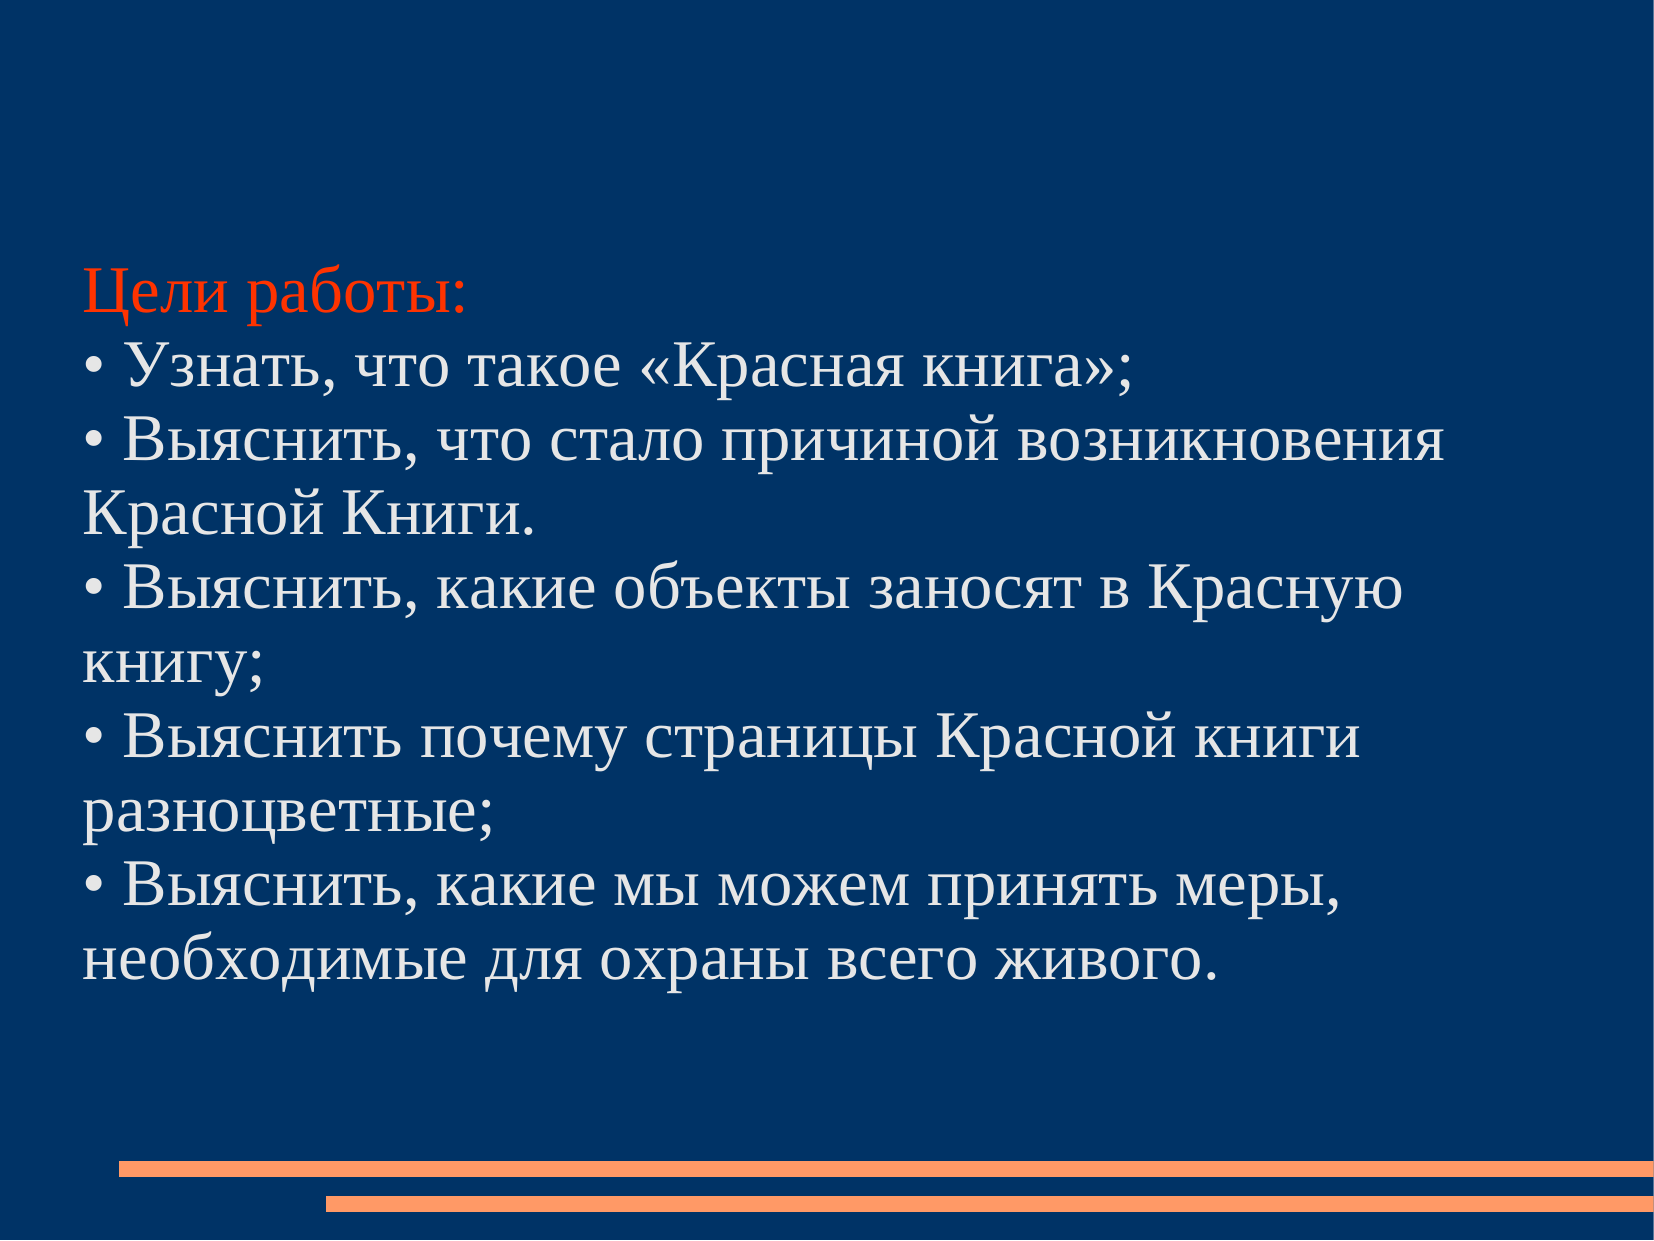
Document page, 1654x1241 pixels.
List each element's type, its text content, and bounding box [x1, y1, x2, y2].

list Цели работы: • Узнать, что такое «Красная книга»; • Выяснить, что стало причиной возникновения Красной Книги. • Выяснить, какие объекты заносят в Красную книгу; • Выяснить почему страницы Красной книги разноцветные; • Выяснить, какие мы можем принять меры, необходимые для охраны всего живого. [82, 197, 1522, 1008]
